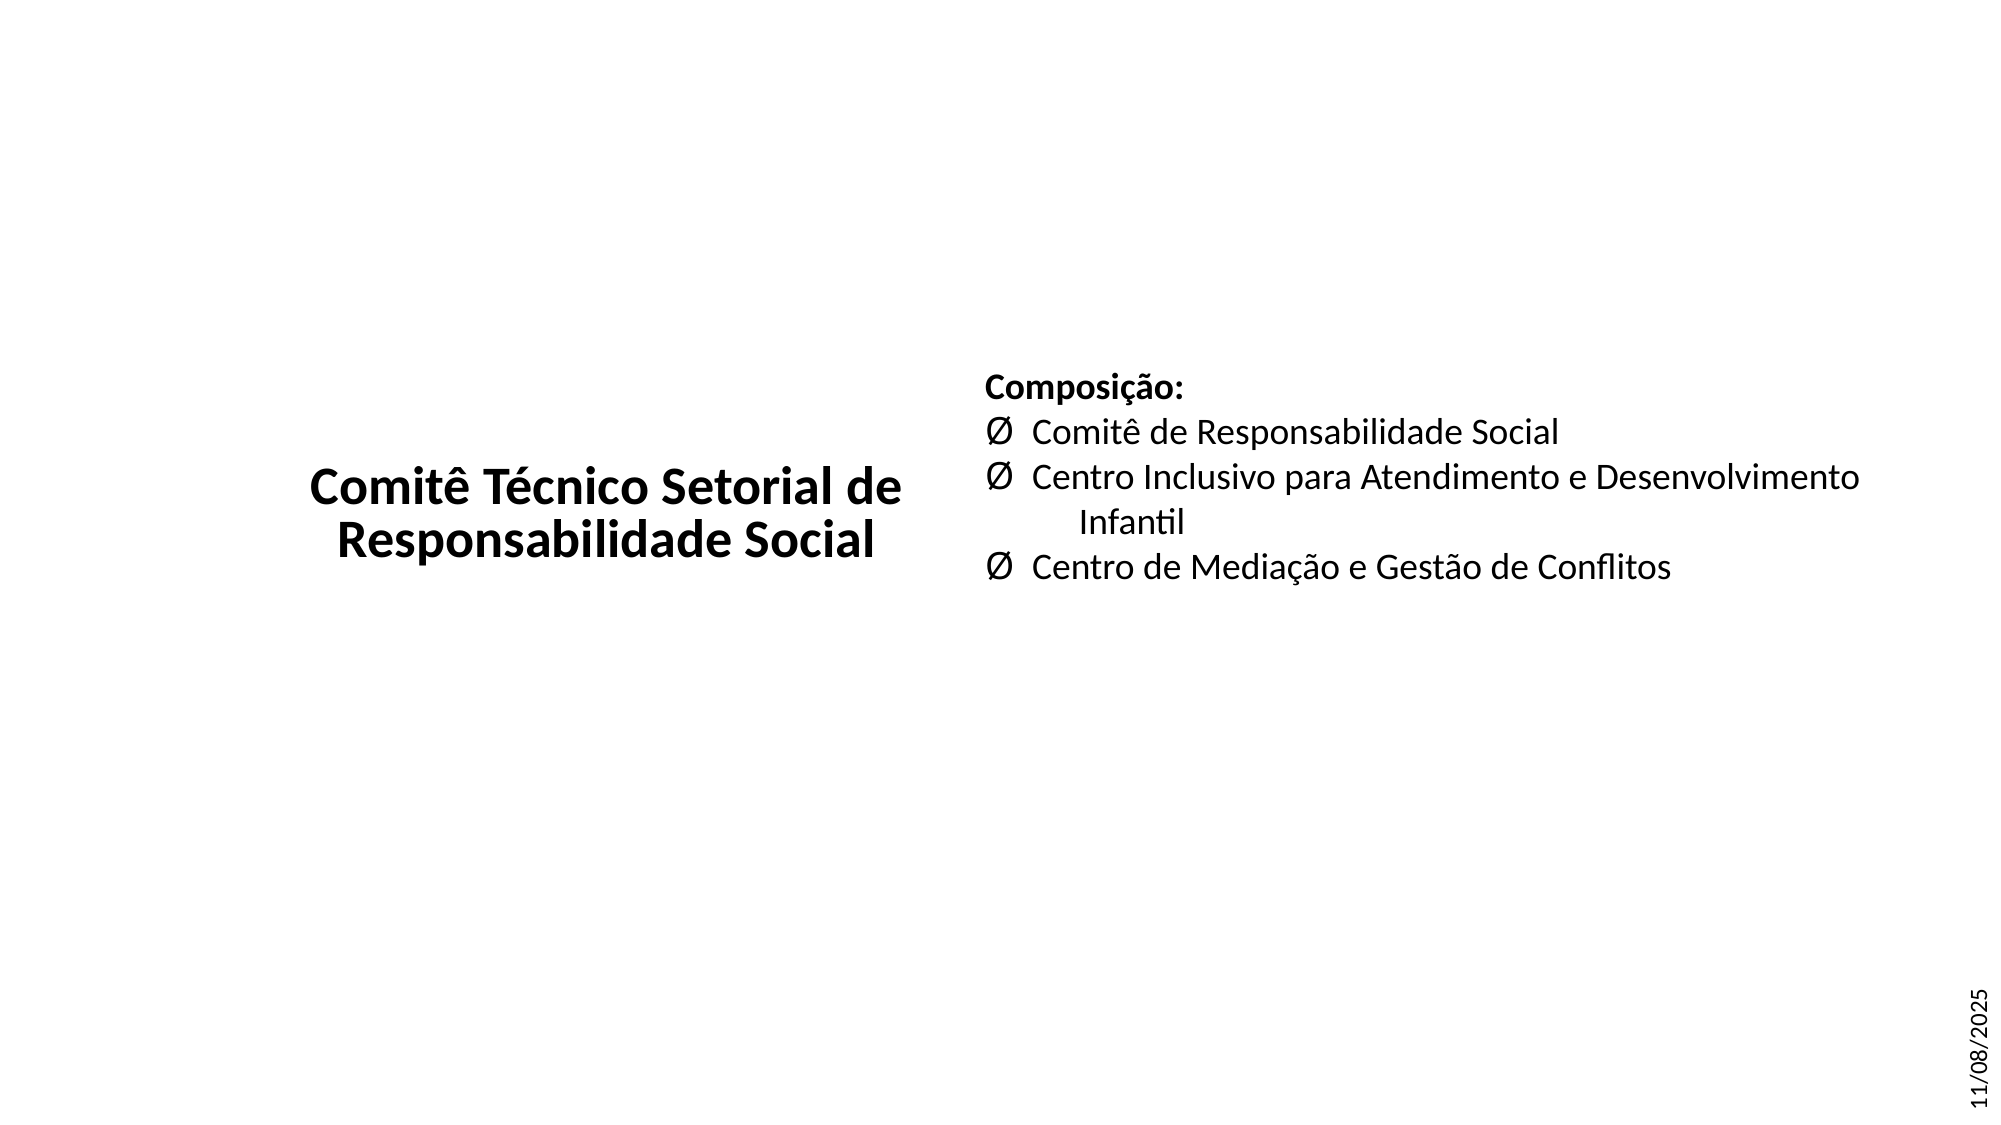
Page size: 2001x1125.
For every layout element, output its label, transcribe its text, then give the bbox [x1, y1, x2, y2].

text_box 11/08/2025 [1954, 972, 2000, 1125]
text_box Composição: Comitê de Responsabilidade Social Centro Inclusivo para Atendimento e Desenvolvimento Infantil Centro de Mediação e Gestão de Conflitos [970, 354, 1944, 598]
list Comitê Técnico Setorial de Responsabilidade Social [277, 455, 936, 585]
